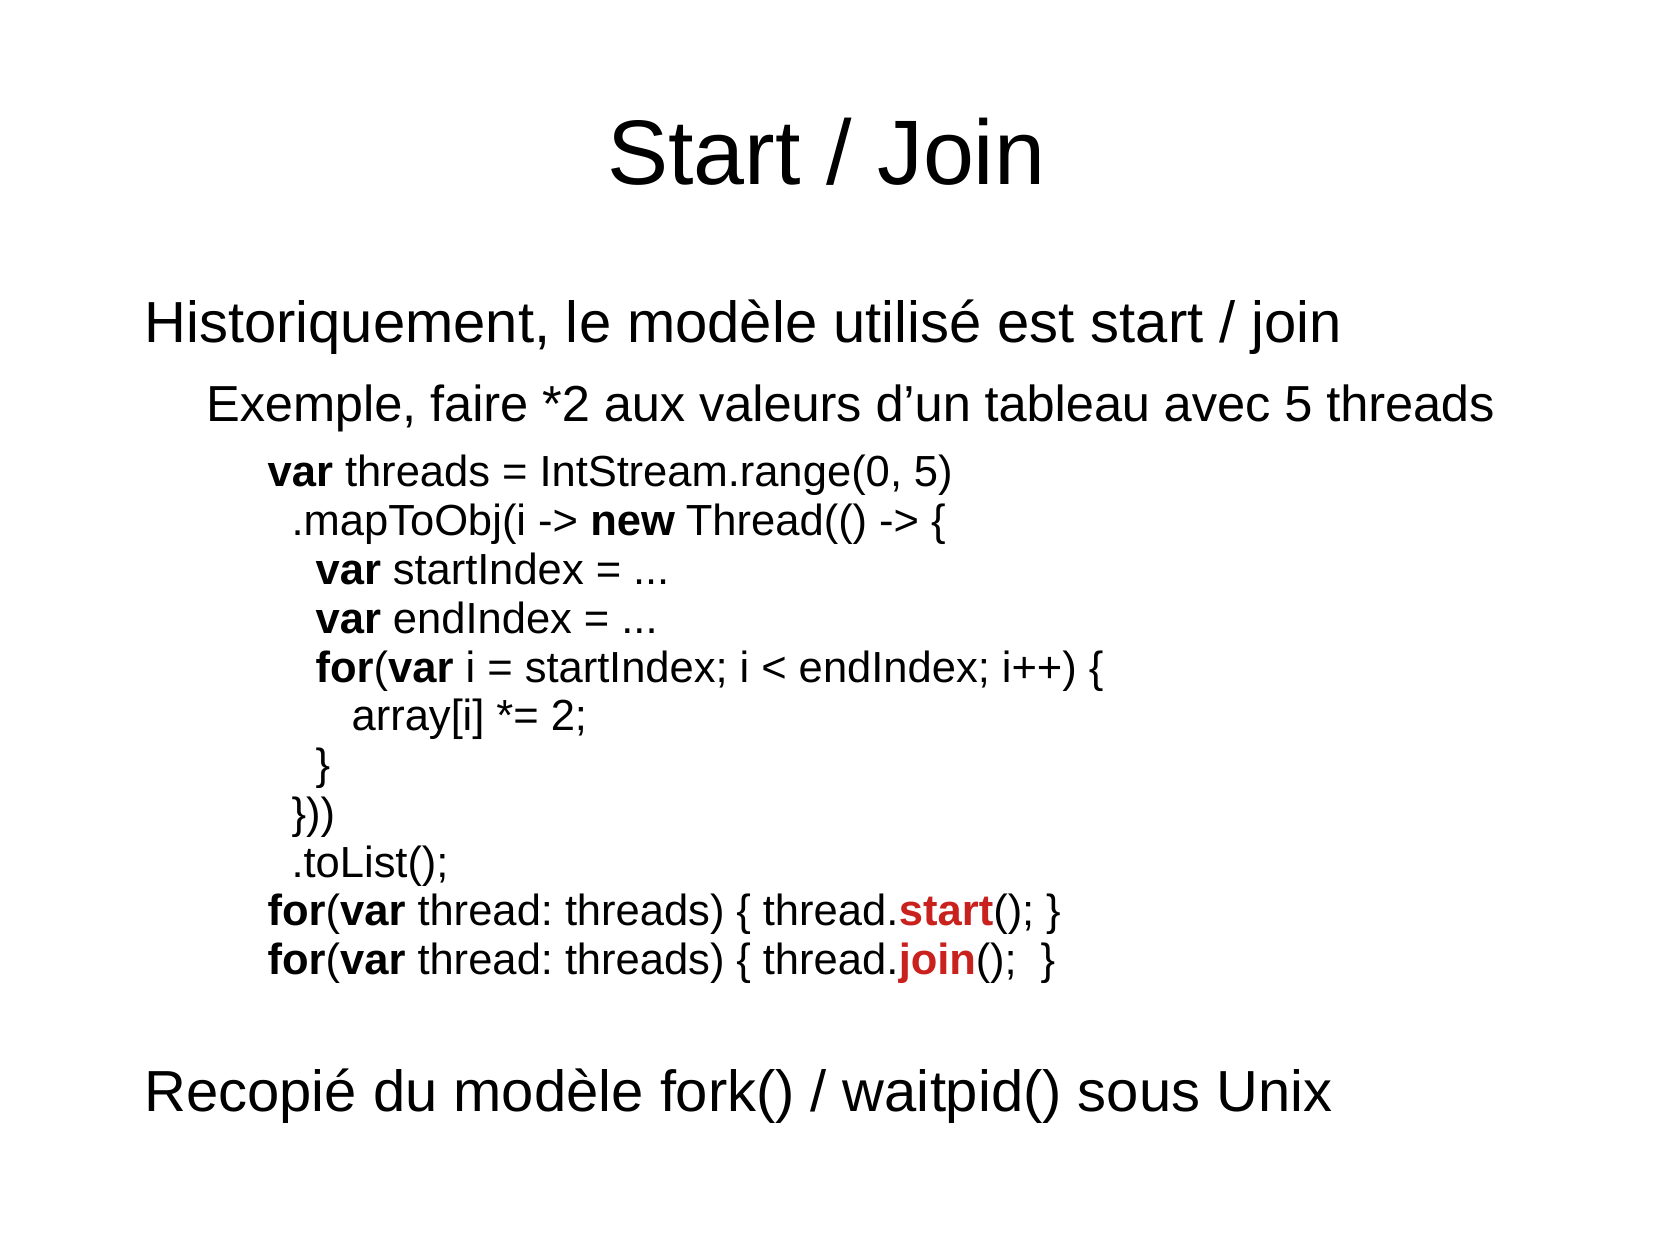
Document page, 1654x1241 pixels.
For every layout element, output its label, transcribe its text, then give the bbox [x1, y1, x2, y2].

list Historiquement, le modèle utilisé est start / join Exemple, faire *2 aux valeurs d’un tableau avec 5 threads var threads = IntStream.range(0, 5) .mapToObj(i -> new Thread(() -> { var startIndex = ... var endIndex = ... for(var i = startIndex; i < endIndex; i++) { array[i] *= 2; } })) .toList(); for(var thread: threads) { thread.start(); } for(var thread: threads) { thread.join(); } Recopié du modèle fork() / waitpid() sous Unix [82, 290, 1571, 1126]
title Start / Join [82, 49, 1571, 257]
